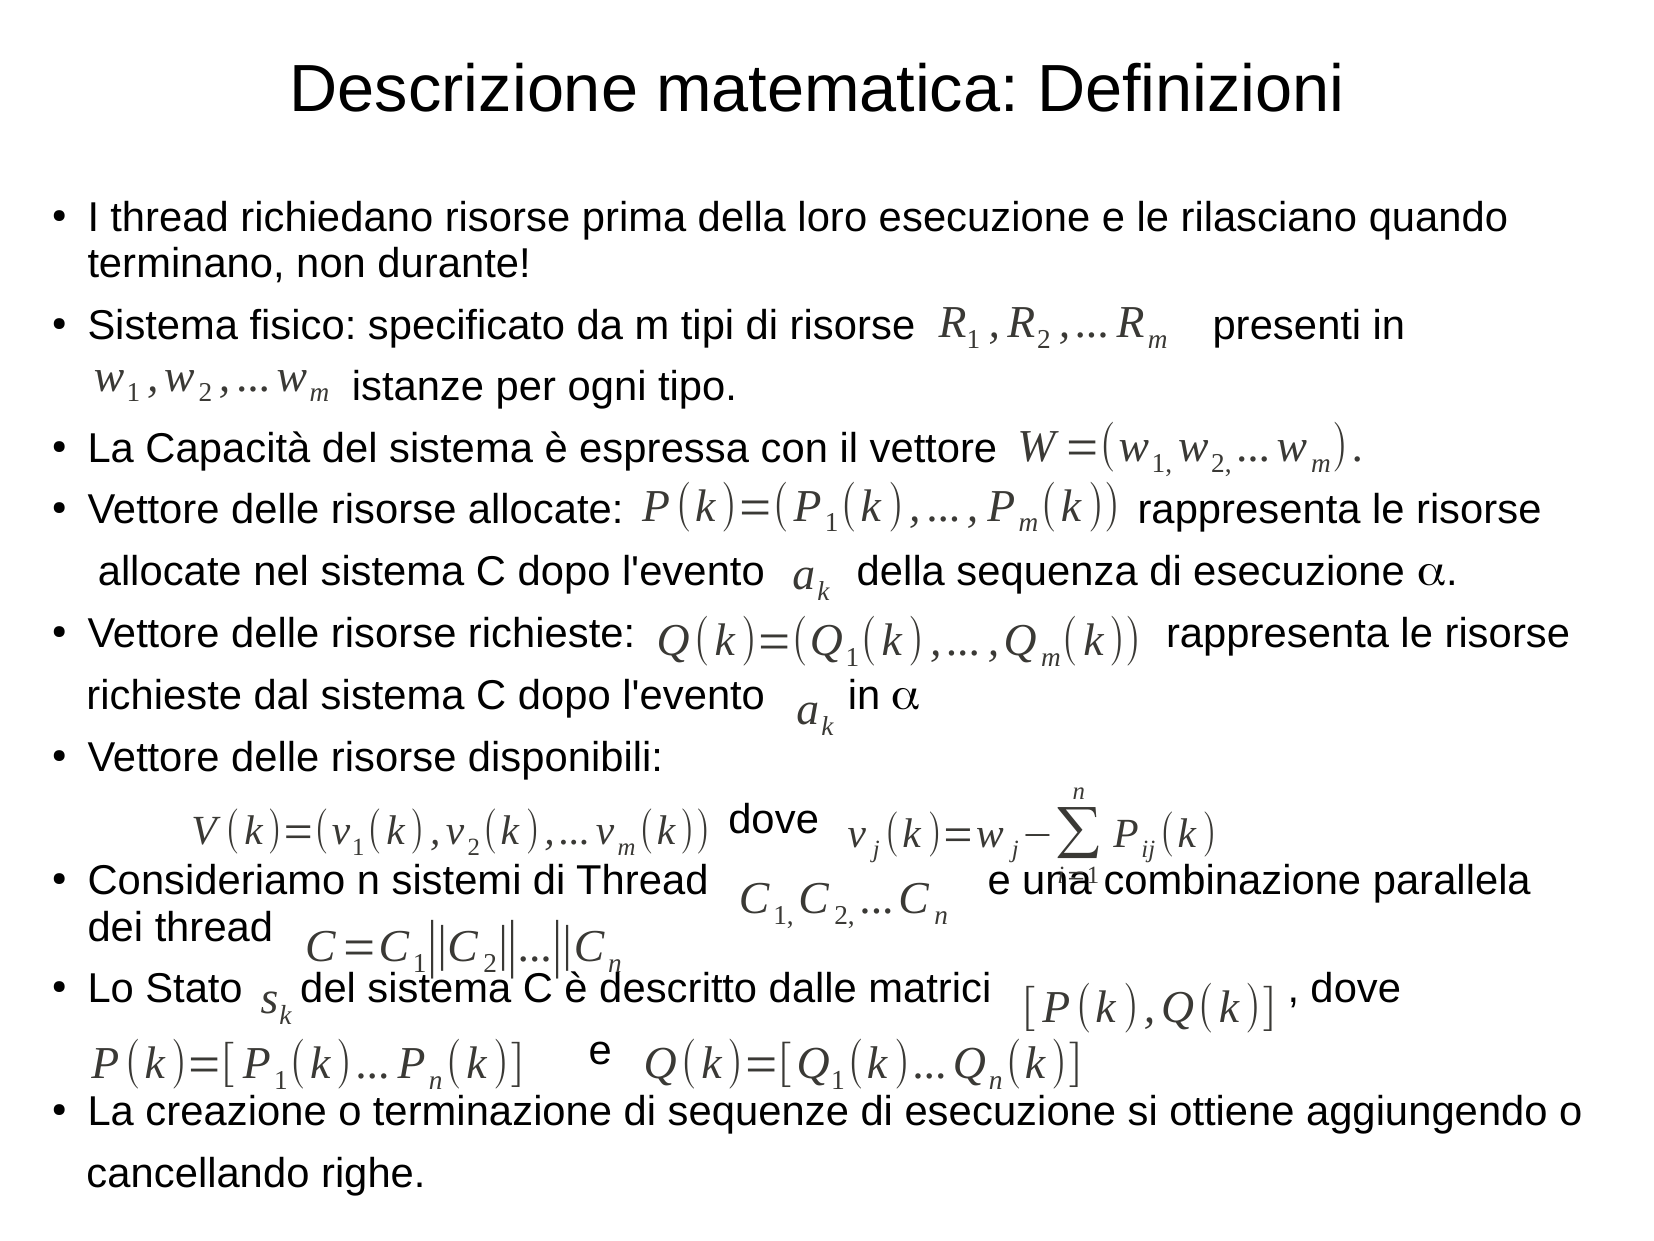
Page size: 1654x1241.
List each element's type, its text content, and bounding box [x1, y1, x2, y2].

title Descrizione matematica: Definizioni [82, 0, 1571, 186]
chart [637, 980, 1282, 1096]
chart [732, 777, 1222, 931]
chart [86, 350, 336, 408]
chart [650, 548, 1148, 672]
chart [184, 807, 716, 861]
chart [82, 1036, 530, 1096]
chart [788, 683, 842, 741]
chart [251, 918, 632, 1031]
text_box I thread richiedano risorse prima della loro esecuzione e le rilasciano quando terminano, non durante! Sistema fisico: specificato da m tipi di risorse presenti in istanze per ogni tipo. La Capacità del sistema è espressa con il vettore Vettore delle risorse allocate: rappresenta le risorse allocate nel sistema C dopo l'evento della sequenza di esecuzione a. Vettore delle risorse richieste: rappresenta le risorse richieste dal sistema C dopo l'evento in a Vettore delle risorse disponibili: dove Consideriamo n sistemi di Thread e una combinazione parallela dei thread Lo Stato del sistema C è descritto dalle matrici , dove e La creazione o terminazione di sequenze di esecuzione si ottiene aggiungendo o cancellando righe. [37, 186, 1613, 1221]
chart [929, 296, 1174, 355]
chart [632, 419, 1370, 538]
